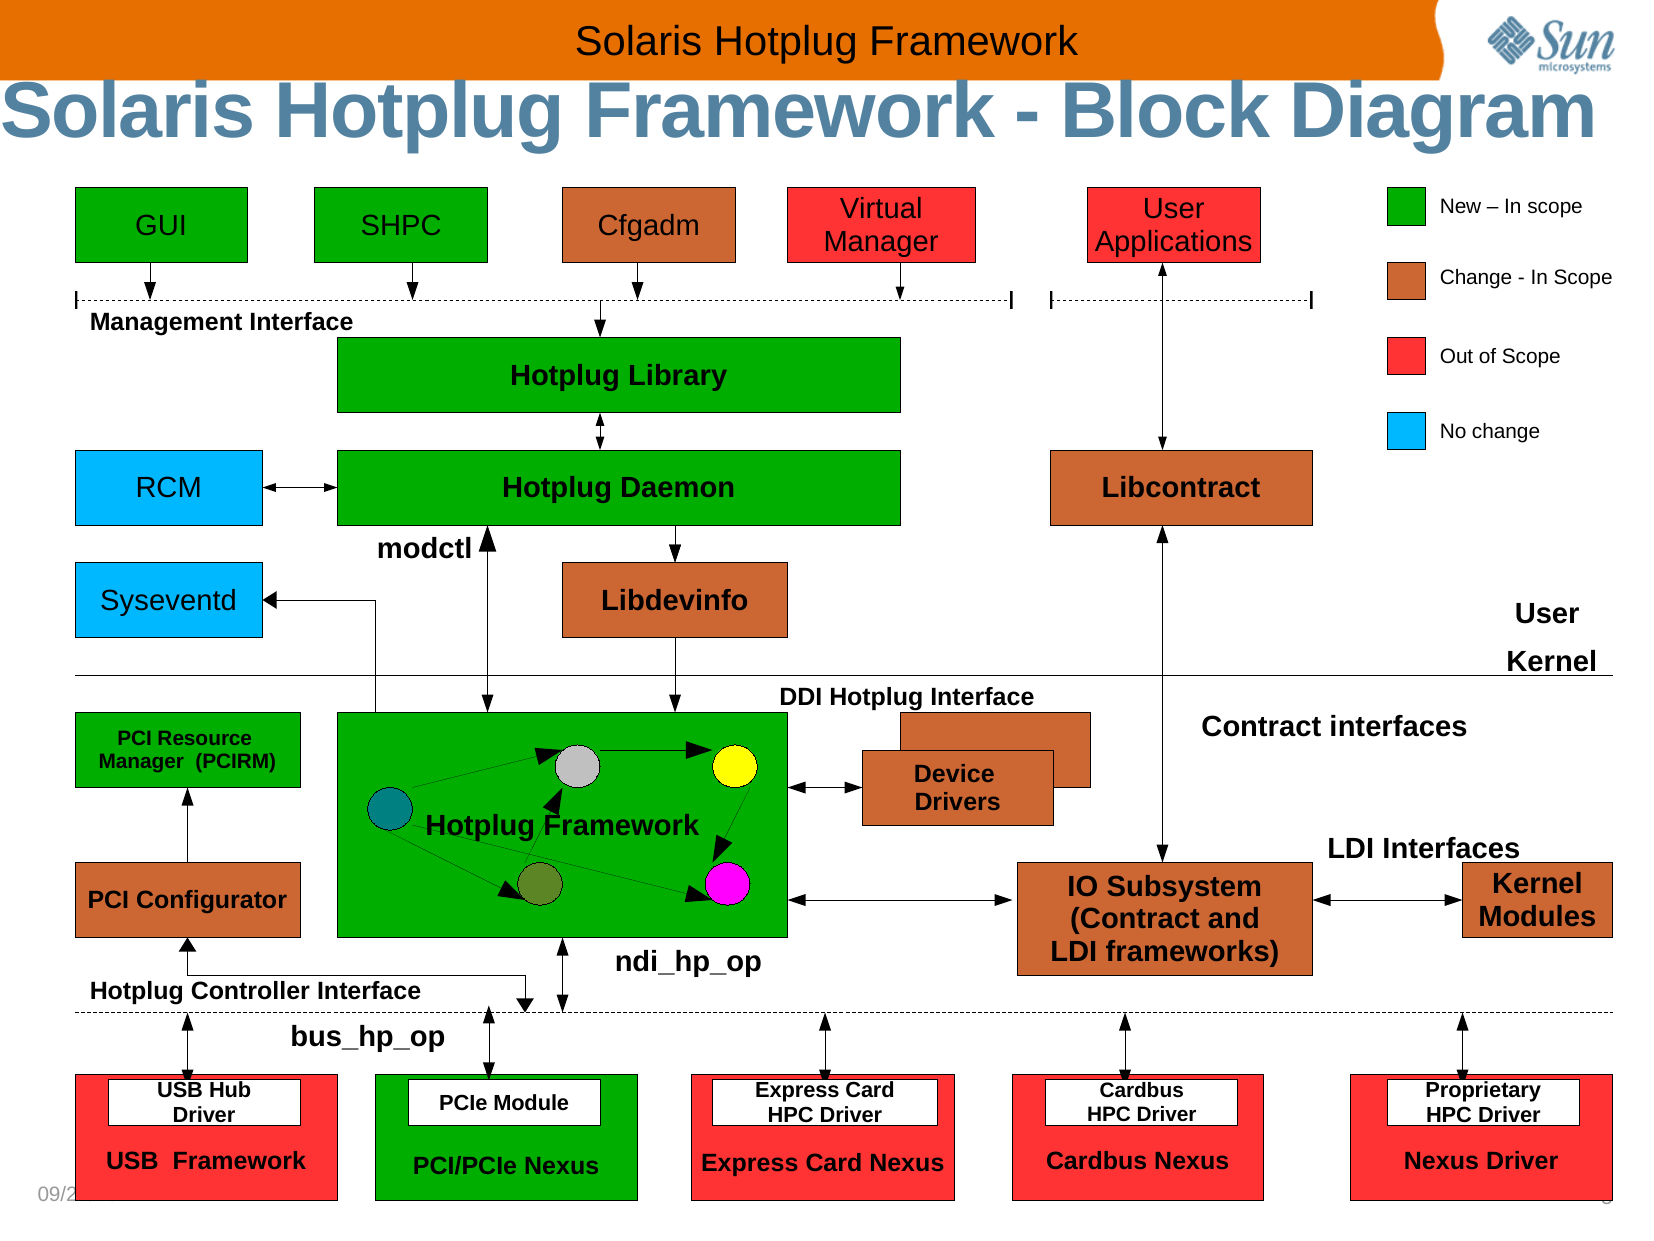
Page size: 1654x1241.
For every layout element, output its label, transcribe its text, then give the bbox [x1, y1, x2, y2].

text_box Contract interfaces [1186, 702, 1483, 751]
text_box [705, 862, 751, 906]
text_box No change [1425, 412, 1651, 451]
text_box PCI Configurator [75, 862, 301, 938]
picture [0, 0, 1654, 83]
text_box Virtual Manager [787, 187, 976, 263]
text_box [1387, 262, 1425, 300]
text_box Hotplug Controller Interface [188, 969, 437, 975]
text_box [1387, 412, 1425, 450]
text_box USB Hub Driver [108, 1079, 301, 1126]
text_box User Applications [1087, 187, 1261, 263]
title Solaris Hotplug Framework - Block Diagram [0, 73, 1651, 163]
text_box Nexus Driver [1350, 1074, 1613, 1201]
text_box [517, 862, 563, 906]
text_box Cfgadm [562, 187, 736, 263]
text_box Kernel [1491, 637, 1613, 686]
text_box IO Subsystem (Contract and LDI frameworks) [1017, 862, 1313, 976]
text_box SHPC [314, 187, 488, 263]
text_box User [1500, 589, 1608, 637]
text_box PCIe Module [408, 1079, 601, 1126]
text_box modctl [362, 525, 488, 574]
text_box Management Interface [75, 300, 370, 344]
text_box Libcontract [1050, 450, 1313, 526]
text_box Express Card Nexus [691, 1074, 955, 1201]
text_box Hotplug Daemon [337, 450, 901, 526]
text_box [1387, 187, 1425, 226]
text_box Kernel Modules [1462, 862, 1613, 938]
text_box Cardbus HPC Driver [1045, 1079, 1238, 1126]
text_box Cardbus Nexus [1012, 1074, 1264, 1201]
text_box LDI Interfaces [1312, 825, 1536, 874]
text_box bus_hp_op [275, 1012, 461, 1061]
text_box [1387, 337, 1425, 375]
text_box Hotplug Framework [337, 712, 788, 938]
text_box [712, 744, 758, 788]
text_box USB Framework [75, 1074, 338, 1201]
text_box Change - In Scope [1425, 243, 1651, 301]
text_box Device Drivers [862, 750, 1054, 826]
text_box [555, 744, 601, 788]
text_box Hotplug Controller Interface [75, 969, 437, 1014]
text_box Out of Scope [1425, 337, 1651, 376]
text_box [367, 787, 413, 831]
text_box ndi_hp_op [600, 937, 777, 986]
text_box DDI Hotplug Interface [764, 675, 1051, 719]
text_box PCI/PCIe Nexus [375, 1074, 638, 1201]
text_box Express Card HPC Driver [712, 1079, 938, 1126]
text_box New – In scope [1425, 187, 1651, 226]
text_box Syseventd [75, 562, 263, 638]
text_box RCM [75, 450, 263, 526]
text_box PCI Resource Manager (PCIRM) [75, 712, 301, 788]
text_box [900, 712, 1091, 788]
text_box Libdevinfo [562, 562, 788, 638]
text_box Hotplug Library [337, 337, 901, 413]
text_box GUI [75, 187, 248, 263]
text_box Proprietary HPC Driver [1387, 1079, 1580, 1126]
